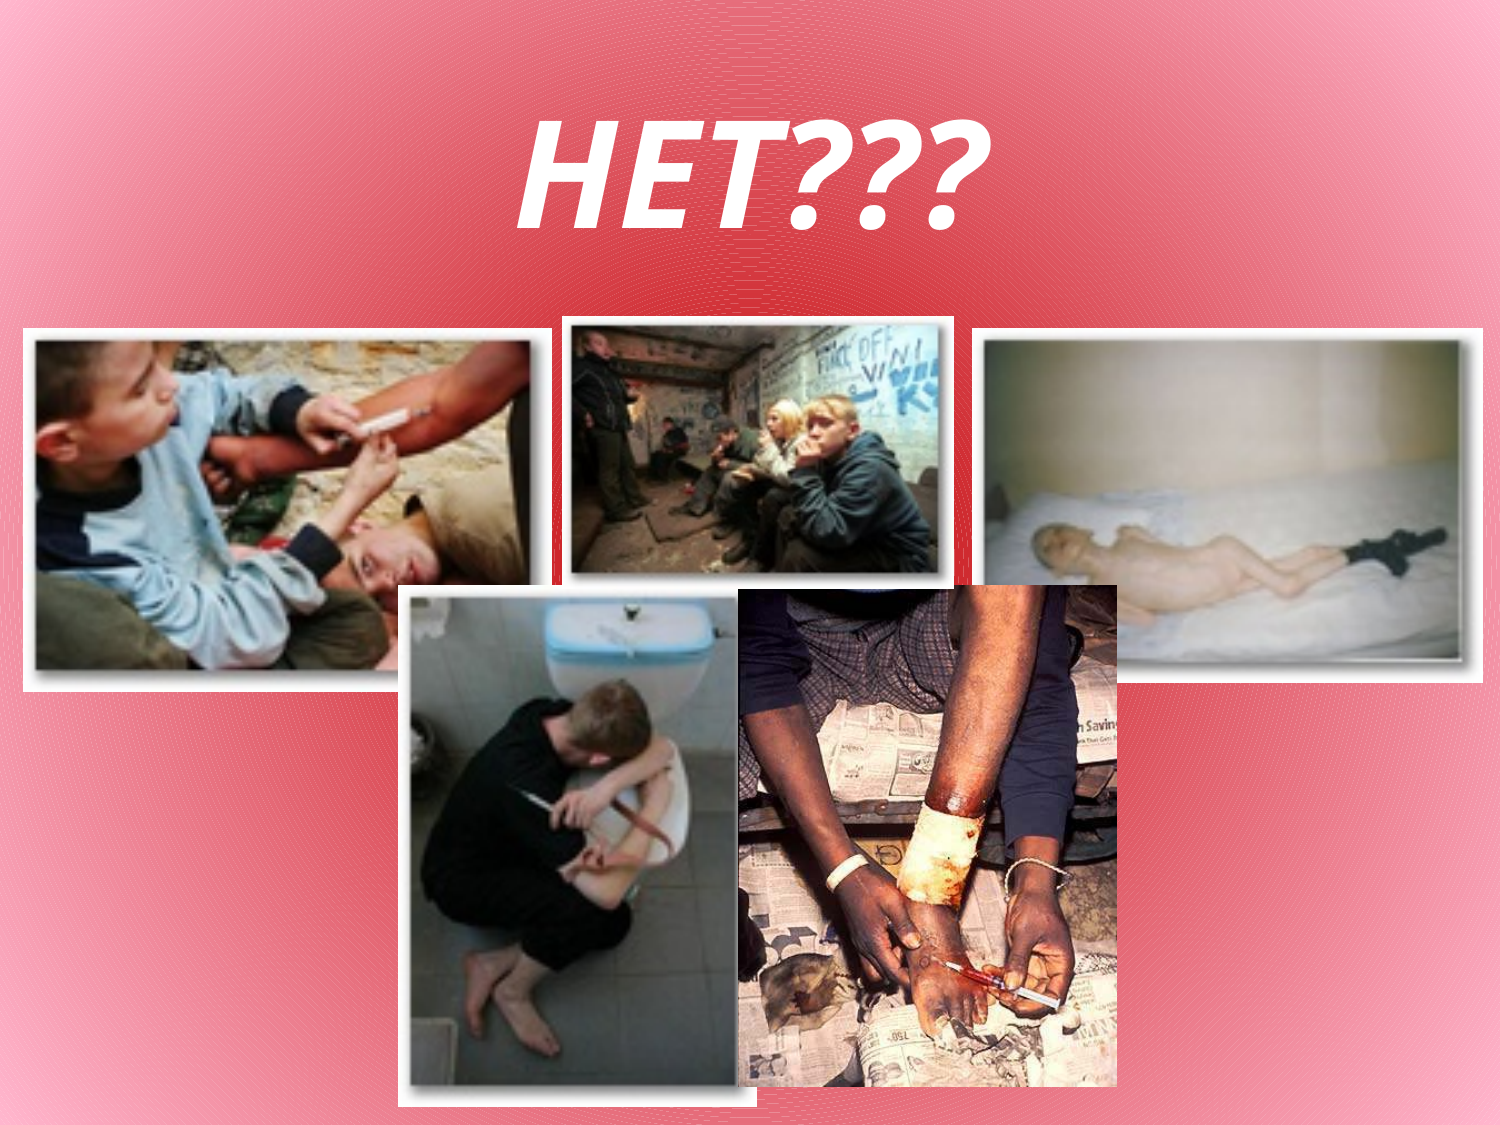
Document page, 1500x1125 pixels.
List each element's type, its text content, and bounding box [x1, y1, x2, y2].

title НЕТ??? [75, 45, 1426, 293]
picture [23, 316, 1483, 1107]
